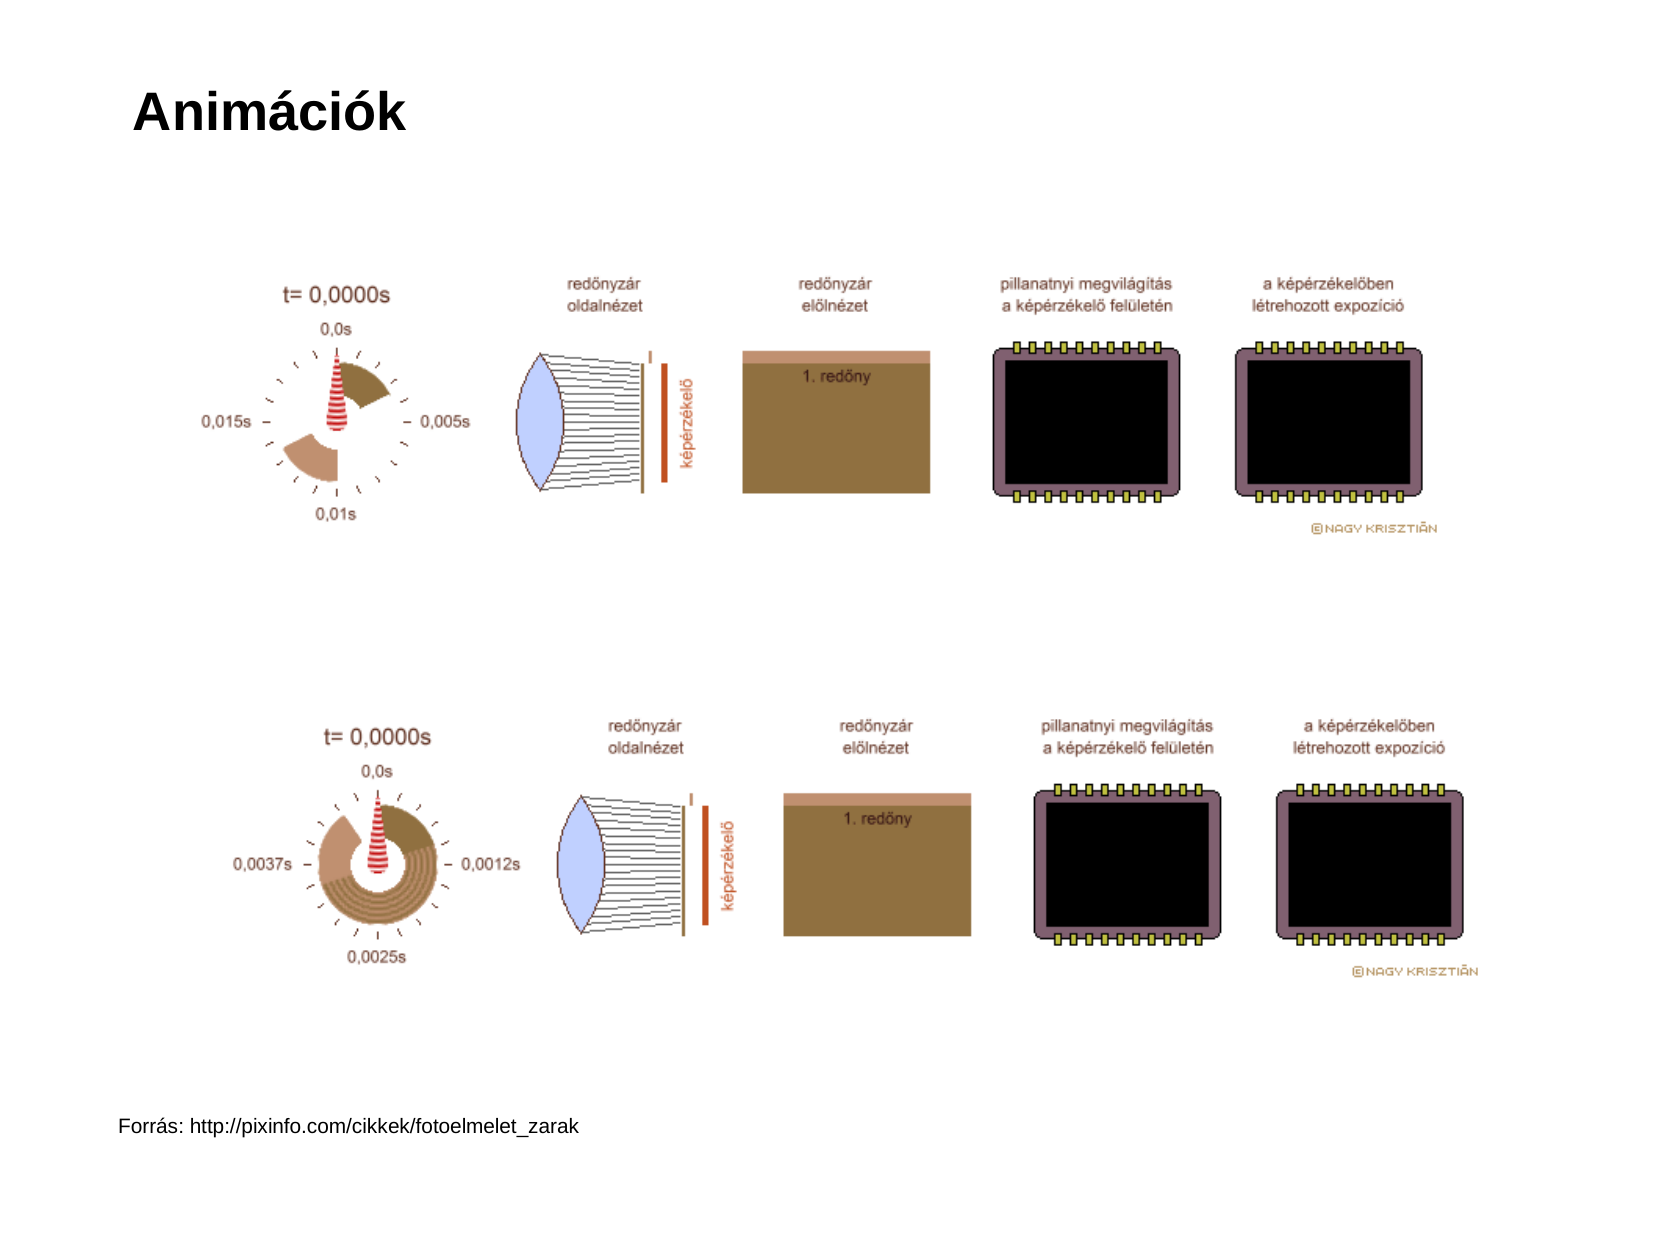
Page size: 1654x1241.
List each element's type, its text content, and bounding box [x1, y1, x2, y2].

picture [180, 265, 1462, 547]
picture [221, 707, 1503, 990]
text_box Forrás: http://pixinfo.com/cikkek/fotoelmelet_zarak [103, 1107, 597, 1146]
text_box Animációk [118, 73, 423, 151]
